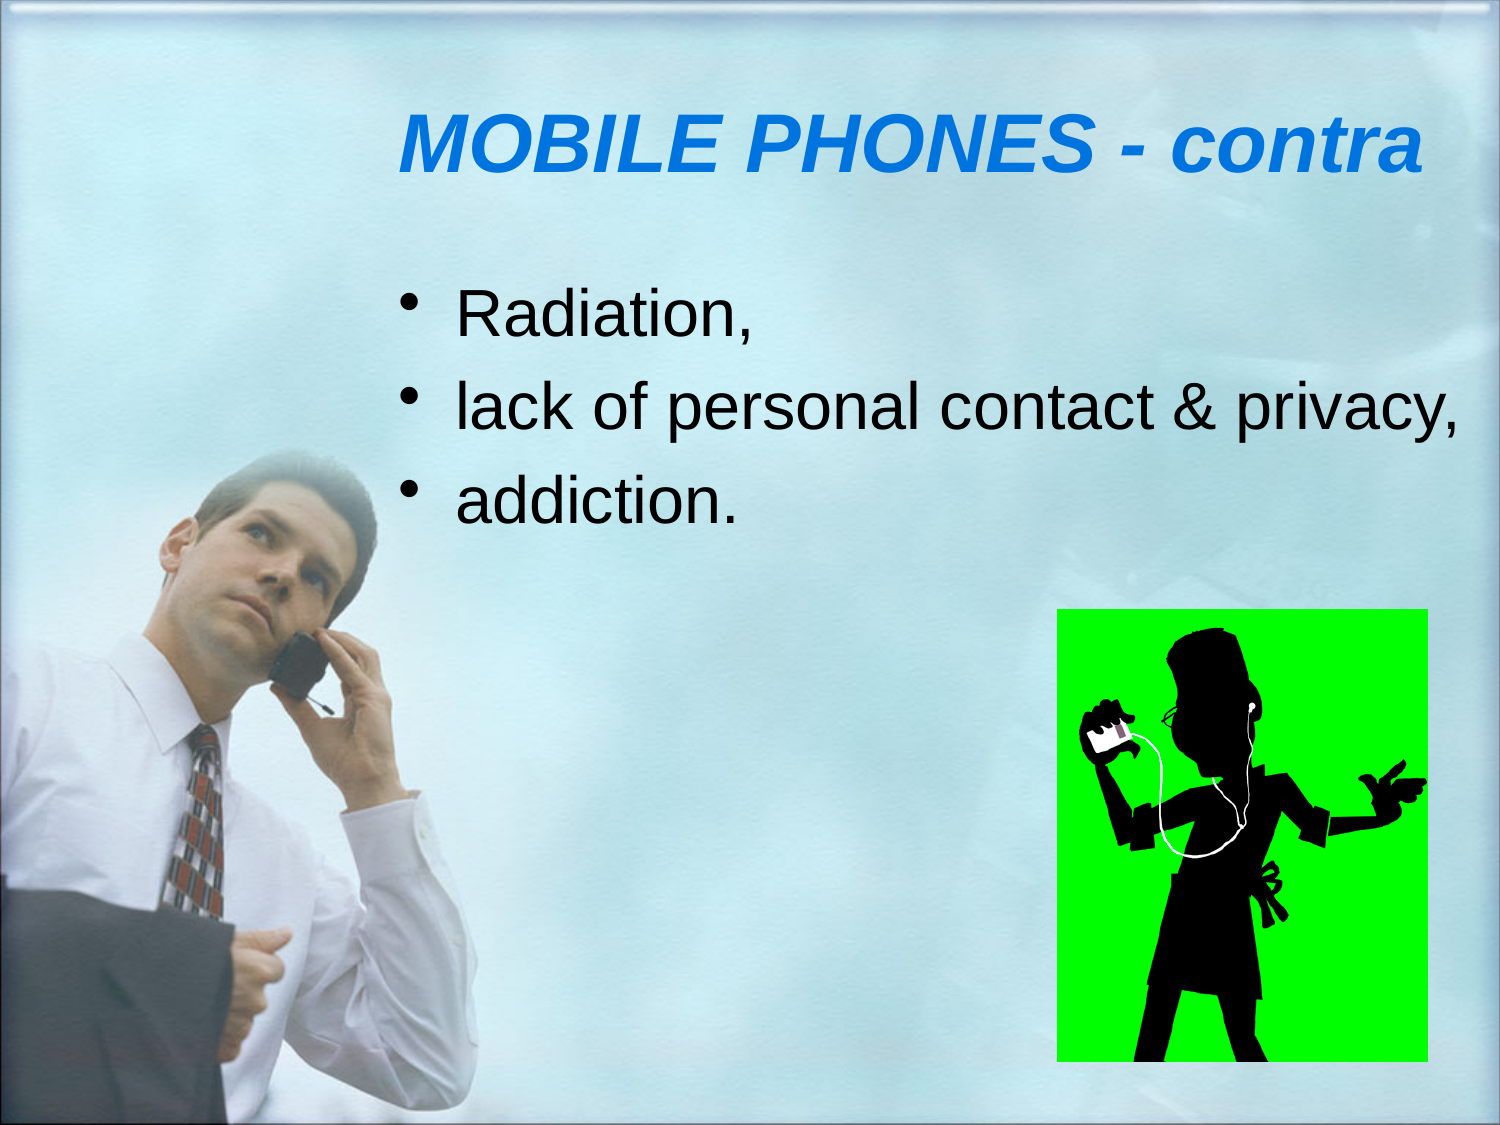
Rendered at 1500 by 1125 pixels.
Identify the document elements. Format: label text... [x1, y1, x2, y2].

title MOBILE PHONES - contra [383, 45, 1486, 233]
list Radiation, lack of personal contact & privacy, addiction. [383, 262, 1486, 1005]
picture [0, 0, 1500, 1125]
